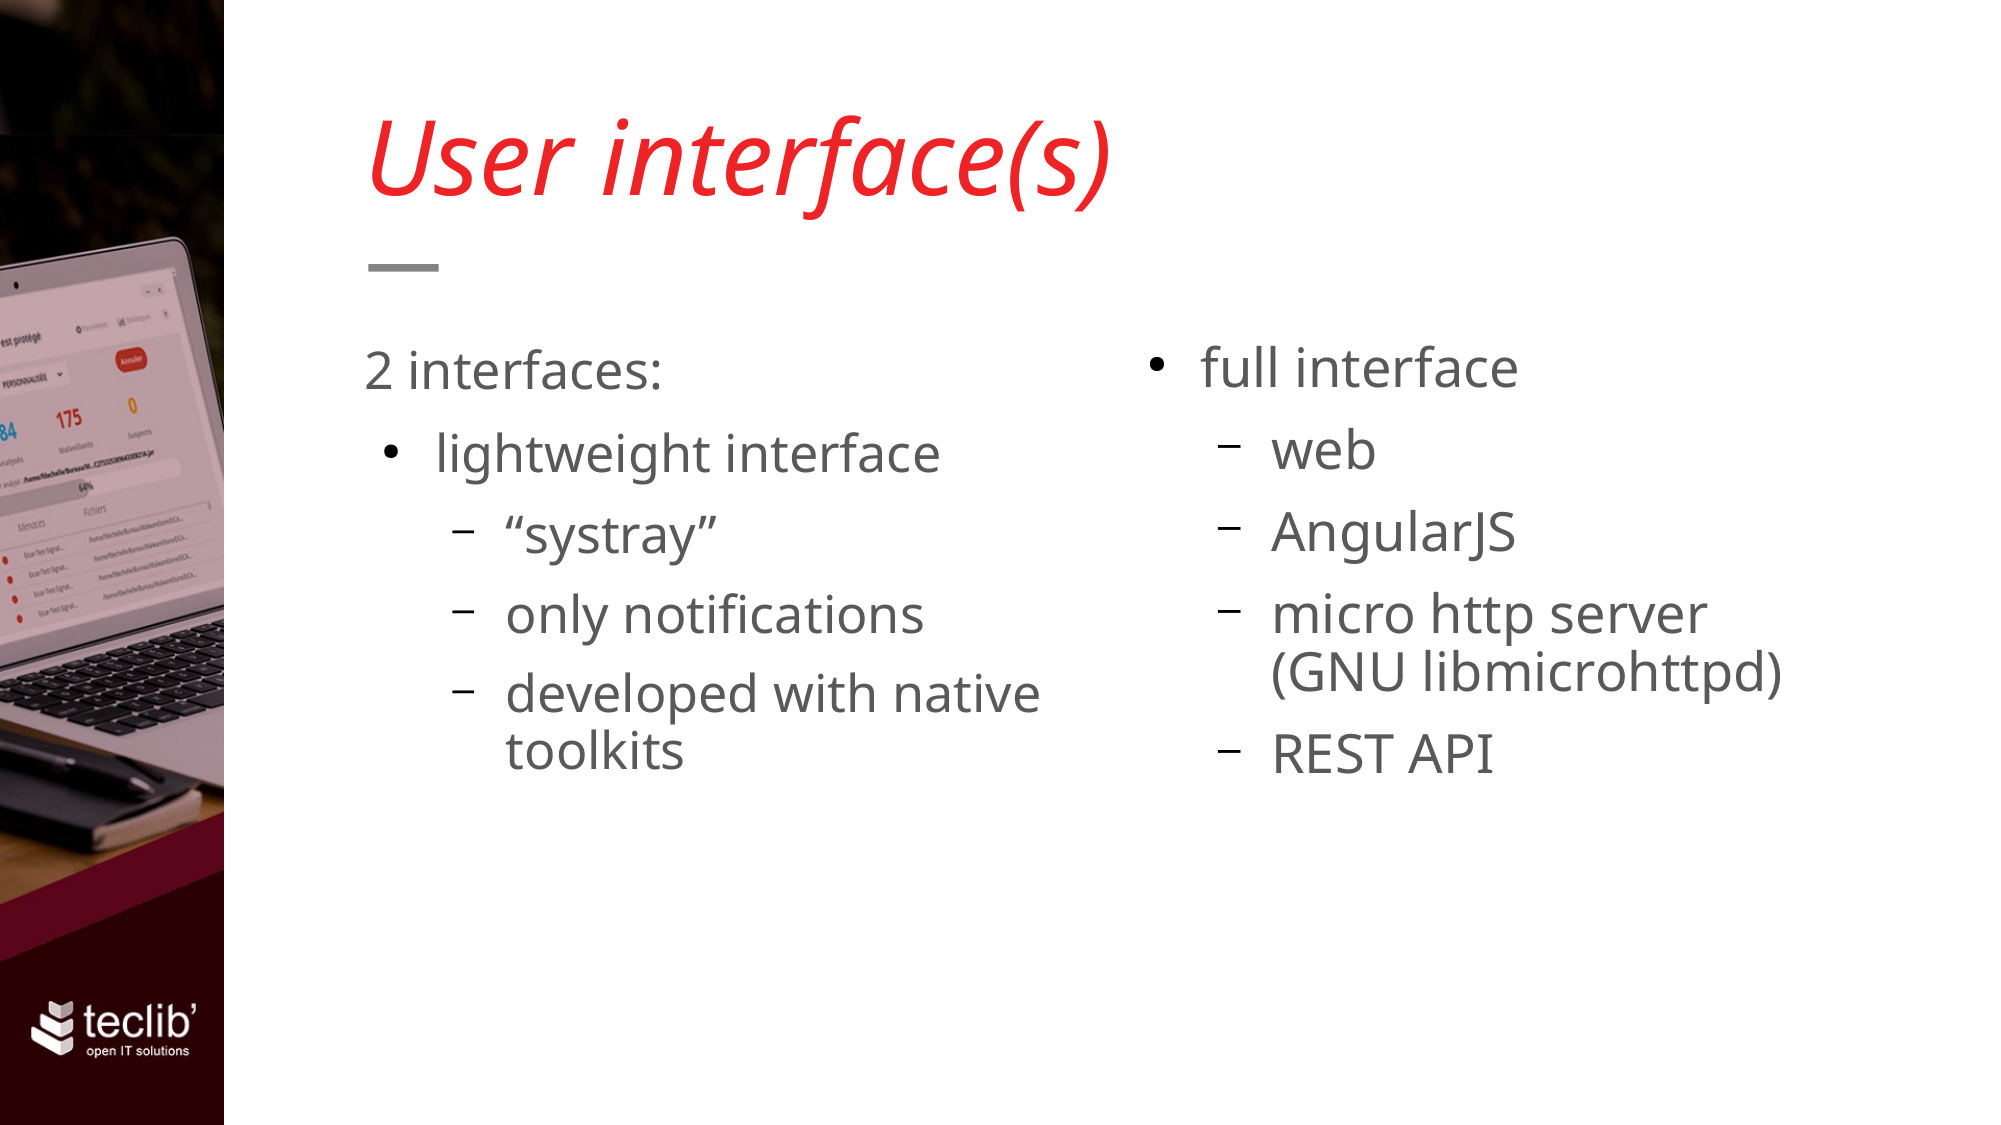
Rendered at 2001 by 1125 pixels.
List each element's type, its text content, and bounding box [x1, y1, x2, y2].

list 2 interfaces: lightweight interface “systray” only notifications developed with native toolkits [356, 332, 1095, 1047]
list full interface web AngularJS micro http server (GNU libmicrohttpd) REST API [1122, 332, 1861, 1047]
picture [0, 0, 224, 1125]
title User interface(s) [356, 83, 1863, 317]
text_box [368, 264, 439, 272]
